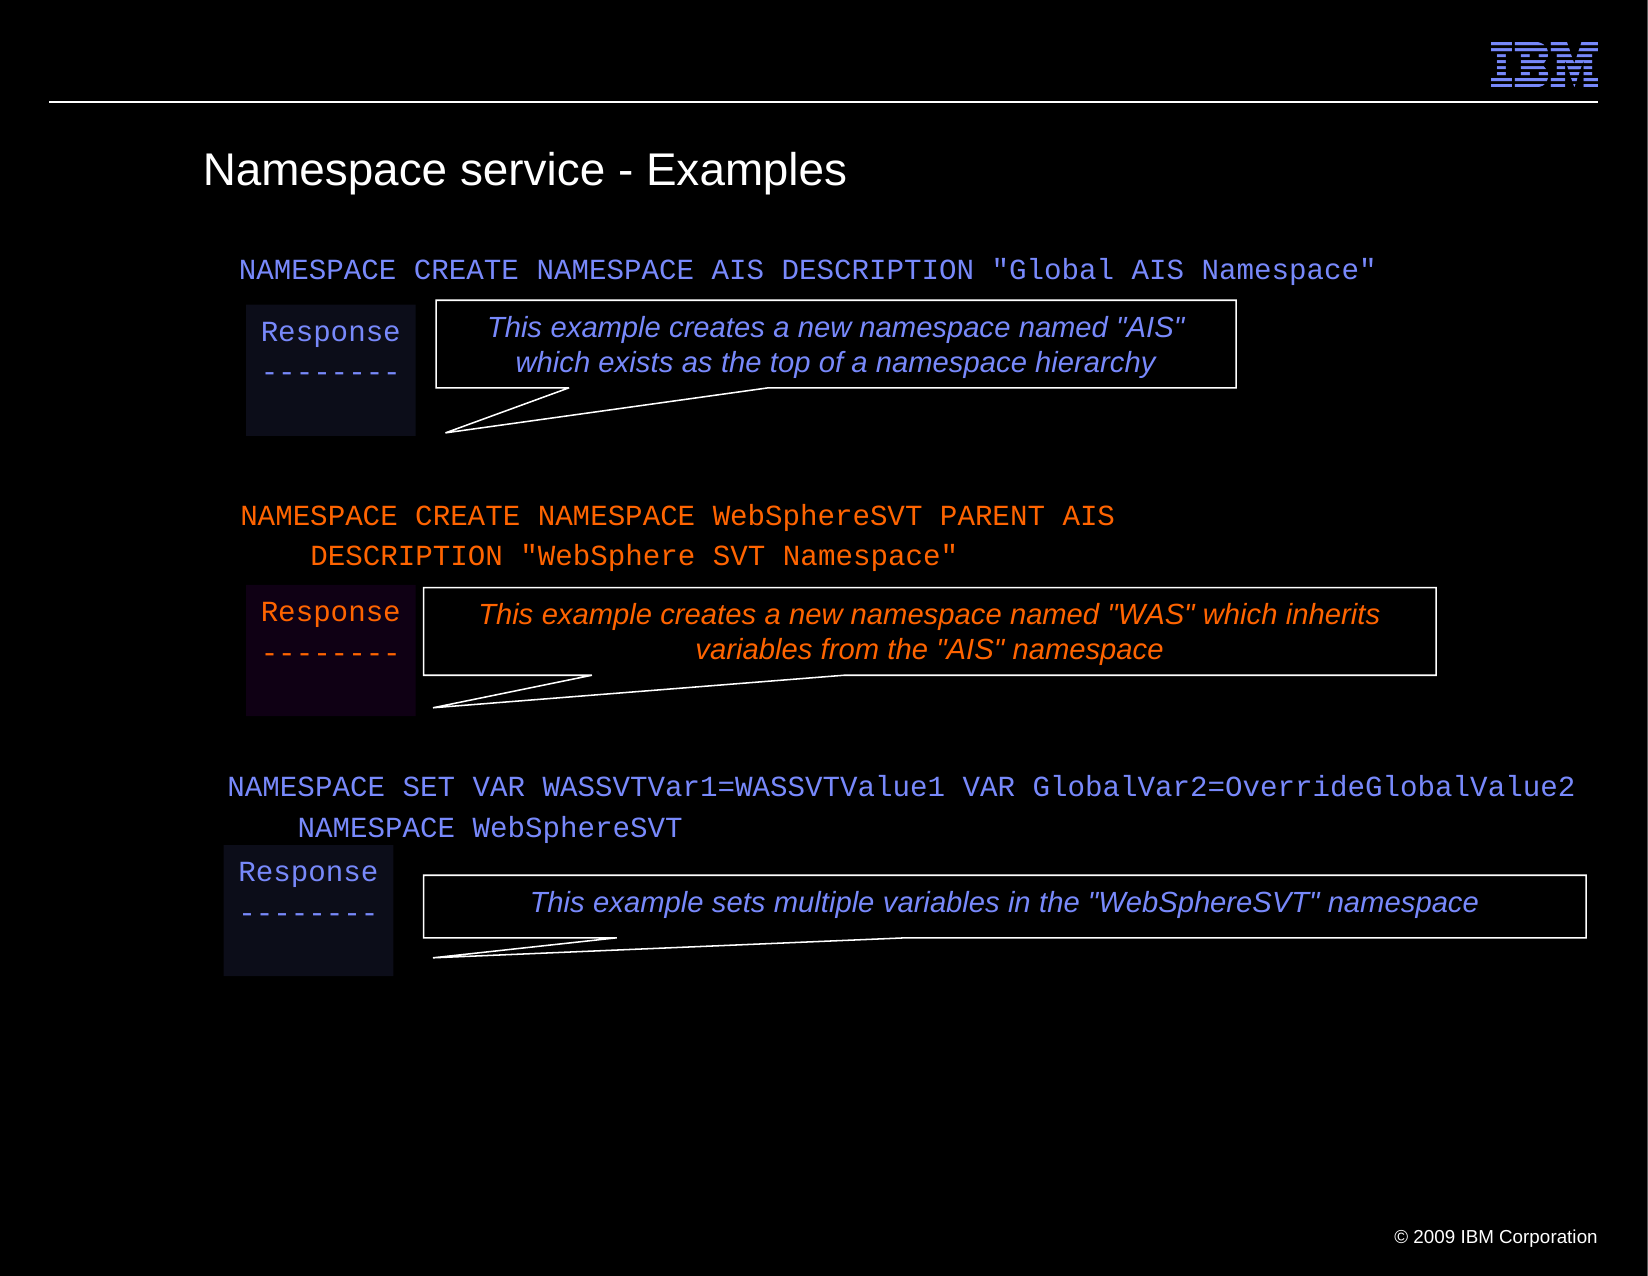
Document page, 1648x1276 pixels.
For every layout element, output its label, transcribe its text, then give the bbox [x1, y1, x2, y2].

text_box This example sets multiple variables in the "WebSphereSVT" namespace [423, 875, 1587, 958]
text_box NAMESPACE CREATE NAMESPACE AIS DESCRIPTION "Global AIS Namespace" [239, 250, 1648, 286]
picture [1491, 42, 1598, 87]
title Namespace service - Examples [186, 137, 1648, 231]
text_box This example creates a new namespace named "WAS" which inherits variables from the "AIS" namespace [423, 587, 1437, 708]
text_box Response -------- [223, 851, 394, 977]
text_box NAMESPACE SET VAR WASSVTVar1=WASSVTValue1 VAR GlobalVar2=OverrideGlobalValue2 NAMESPACE WebSphereSVT [212, 760, 1591, 851]
text_box Response -------- [246, 304, 416, 436]
text_box NAMESPACE CREATE NAMESPACE WebSphereSVT PARENT AIS DESCRIPTION "WebSphere SVT Namespace" [225, 488, 1131, 580]
text_box This example creates a new namespace named "AIS" which exists as the top of a namespace hierarchy [436, 300, 1237, 433]
text_box Response -------- [246, 584, 416, 717]
